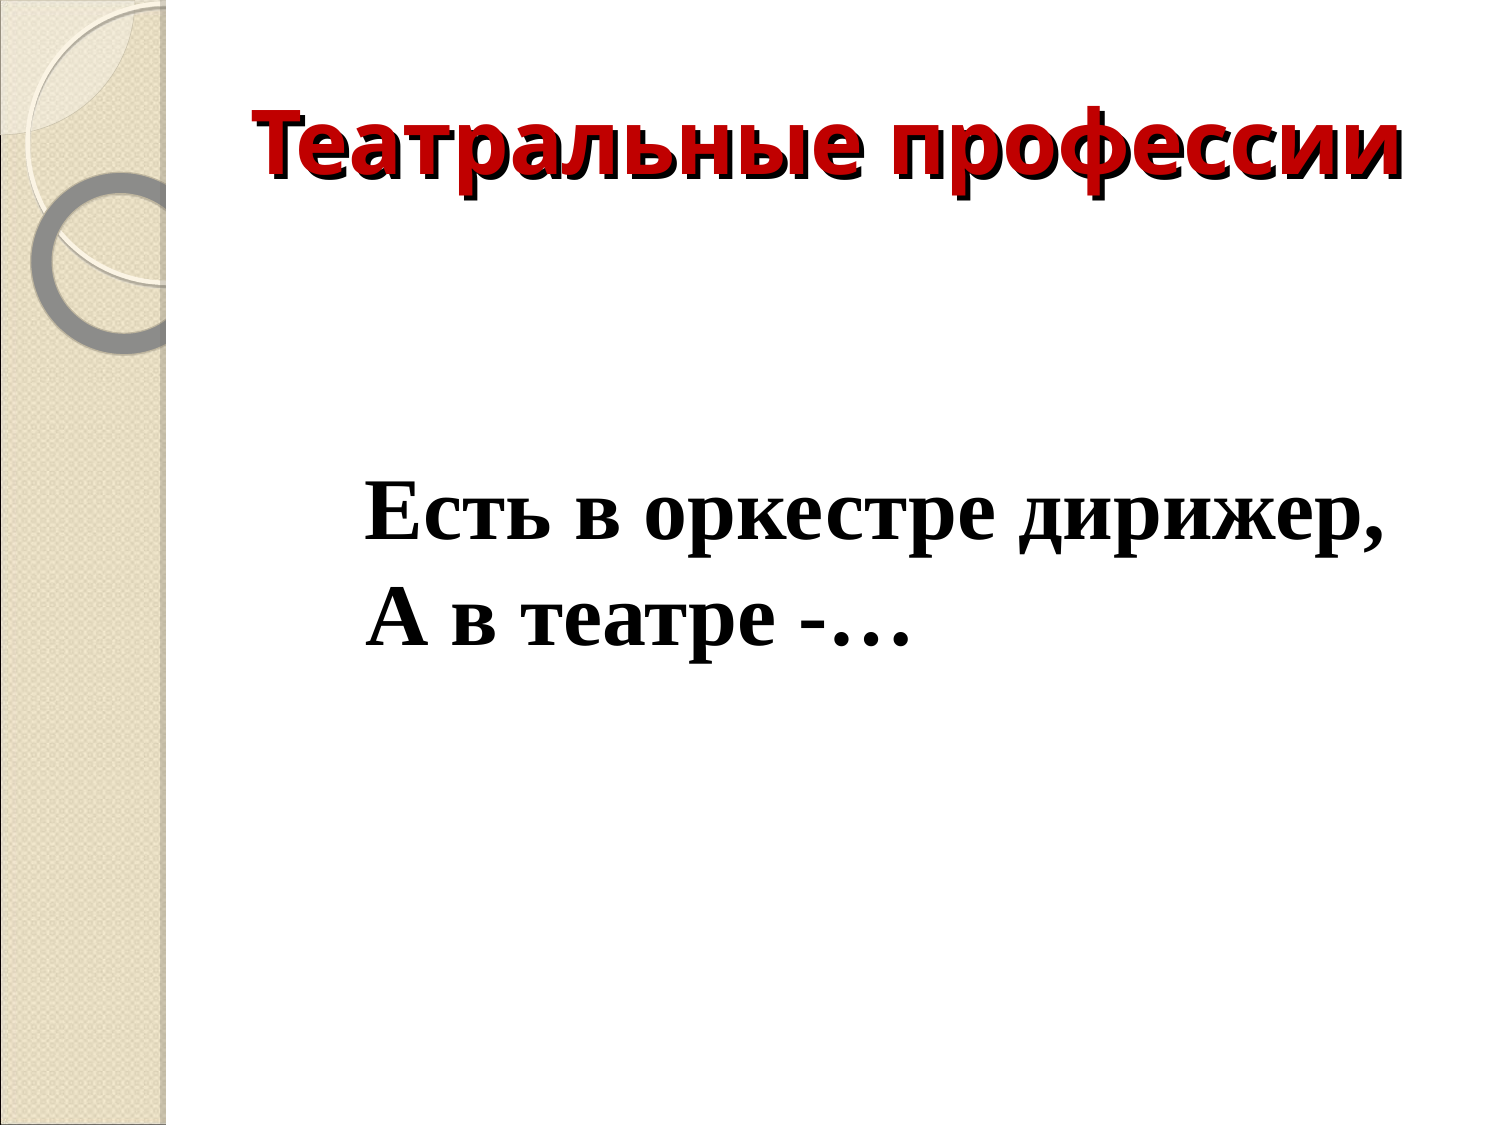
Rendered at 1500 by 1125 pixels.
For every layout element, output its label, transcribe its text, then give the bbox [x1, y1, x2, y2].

title Театральные профессии [235, 45, 1466, 233]
list Есть в оркестре дирижер, А в театре -… [235, 237, 1466, 764]
